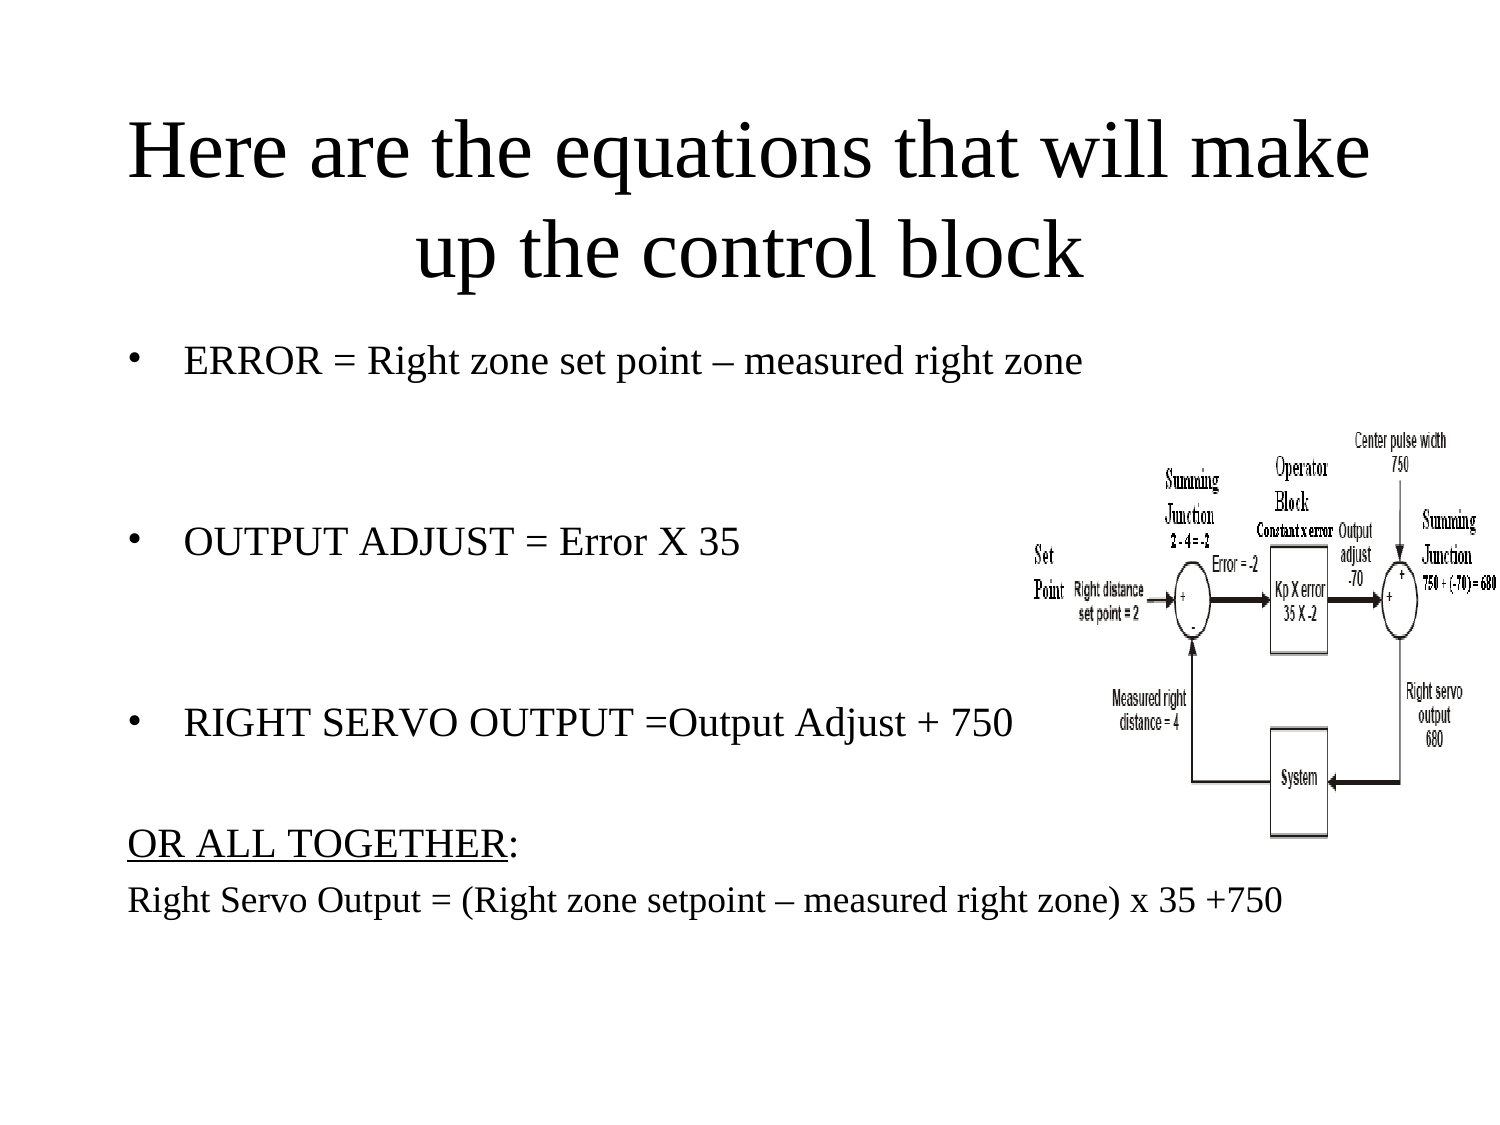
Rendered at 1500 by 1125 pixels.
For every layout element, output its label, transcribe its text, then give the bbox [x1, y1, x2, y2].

list ERROR = Right zone set point – measured right zone OUTPUT ADJUST = Error X 35 RIGHT SERVO OUTPUT =Output Adjust + 750 OR ALL TOGETHER: Right Servo Output = (Right zone setpoint – measured right zone) x 35 +750 [112, 324, 1388, 1001]
picture [1025, 399, 1500, 863]
title Here are the equations that will make up the control block [112, 86, 1388, 302]
